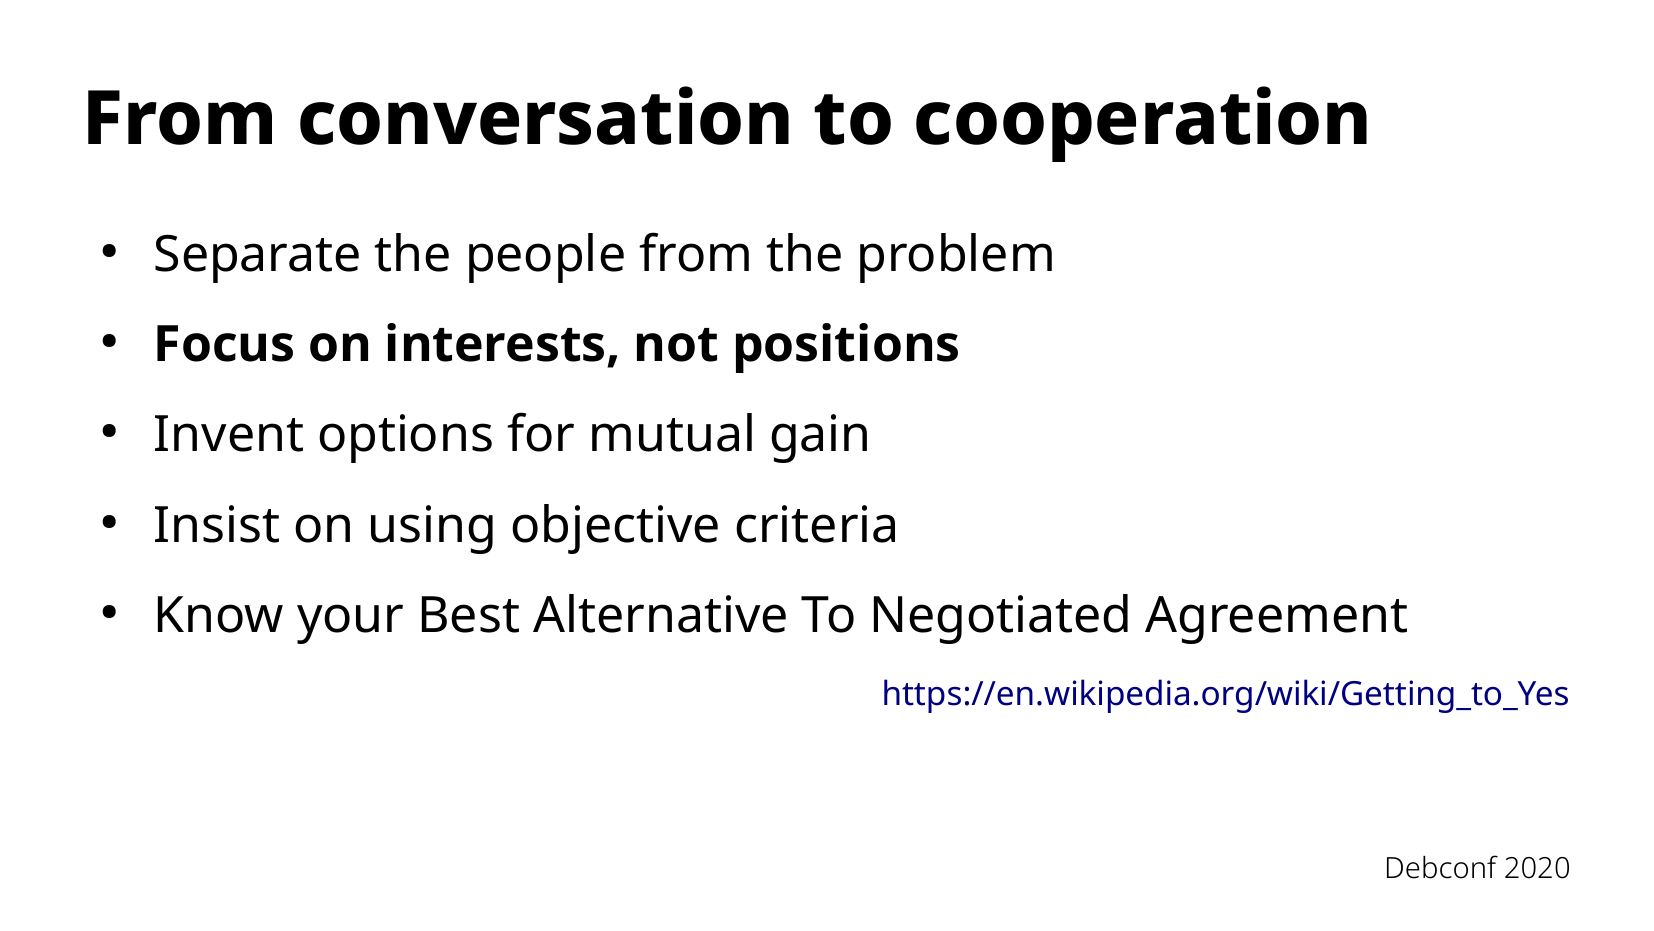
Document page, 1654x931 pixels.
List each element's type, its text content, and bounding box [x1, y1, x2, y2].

title From conversation to cooperation [82, 27, 1571, 203]
list Separate the people from the problem Focus on interests, not positions Invent options for mutual gain Insist on using objective criteria Know your Best Alternative To Negotiated Agreement https://en.wikipedia.org/wiki/Getting_to_Yes [82, 217, 1571, 758]
